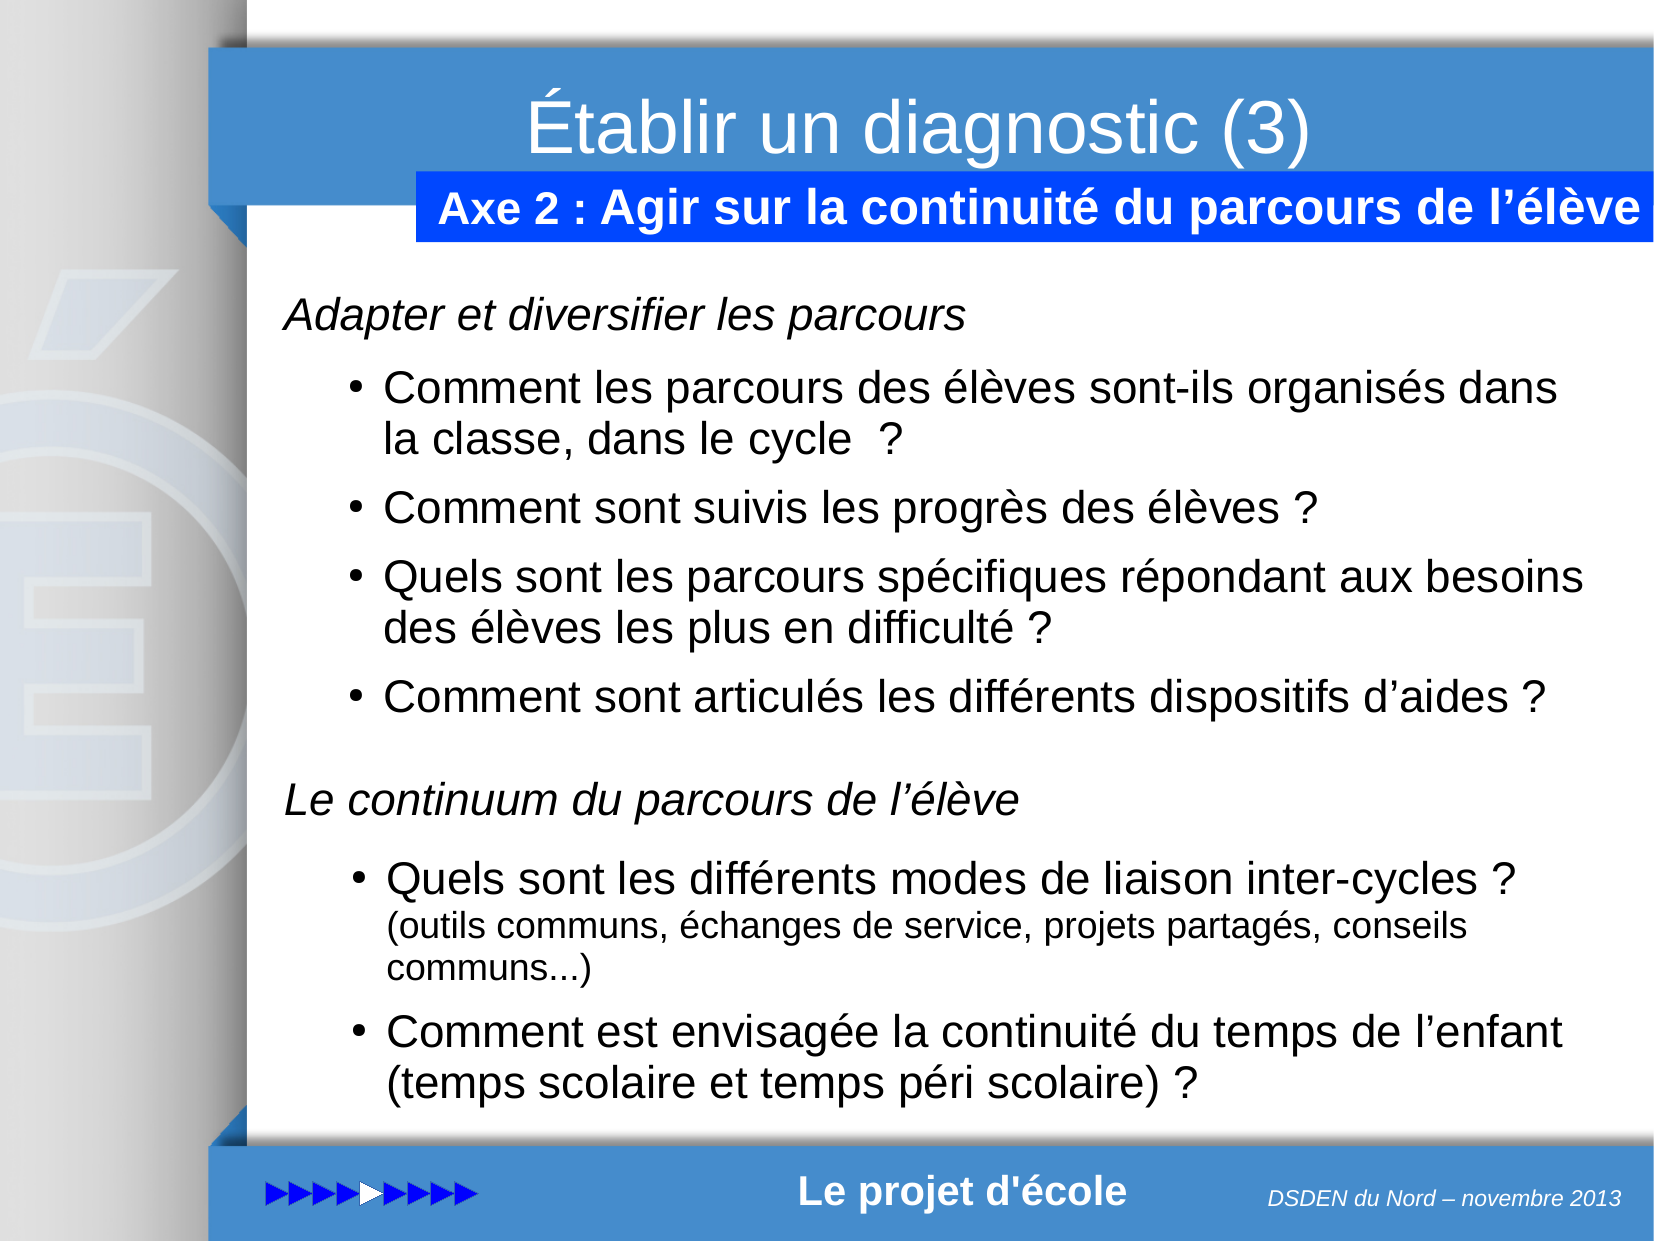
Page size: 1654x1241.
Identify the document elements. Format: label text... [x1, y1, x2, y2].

picture [0, 0, 1654, 1241]
text_box Adapter et diversifier les parcours [269, 281, 983, 349]
text_box Comment les parcours des élèves sont-ils organisés dans la classe, dans le cycle ? Comment sont suivis les progrès des élèves ? Quels sont les parcours spécifiques répondant aux besoins des élèves les plus en difficulté ? Comment sont articulés les différents dispositifs d’aides ? [333, 354, 1618, 731]
text_box DSDEN du Nord – novembre 2013 [1151, 1178, 1637, 1220]
text_box Établir un diagnostic (3) [510, 78, 1447, 171]
text_box Axe 2 : Agir sur la continuité du parcours de l’élève [416, 171, 1654, 243]
text_box Quels sont les différents modes de liaison inter-cycles ? (outils communs, échanges de service, projets partagés, conseils communs...) Comment est envisagée la continuité du temps de l’enfant (temps scolaire et temps péri scolaire) ? [336, 845, 1634, 1117]
text_box [265, 1181, 479, 1206]
text_box Le continuum du parcours de l’élève [269, 766, 1036, 833]
text_box Le projet d'école [783, 1160, 1143, 1222]
